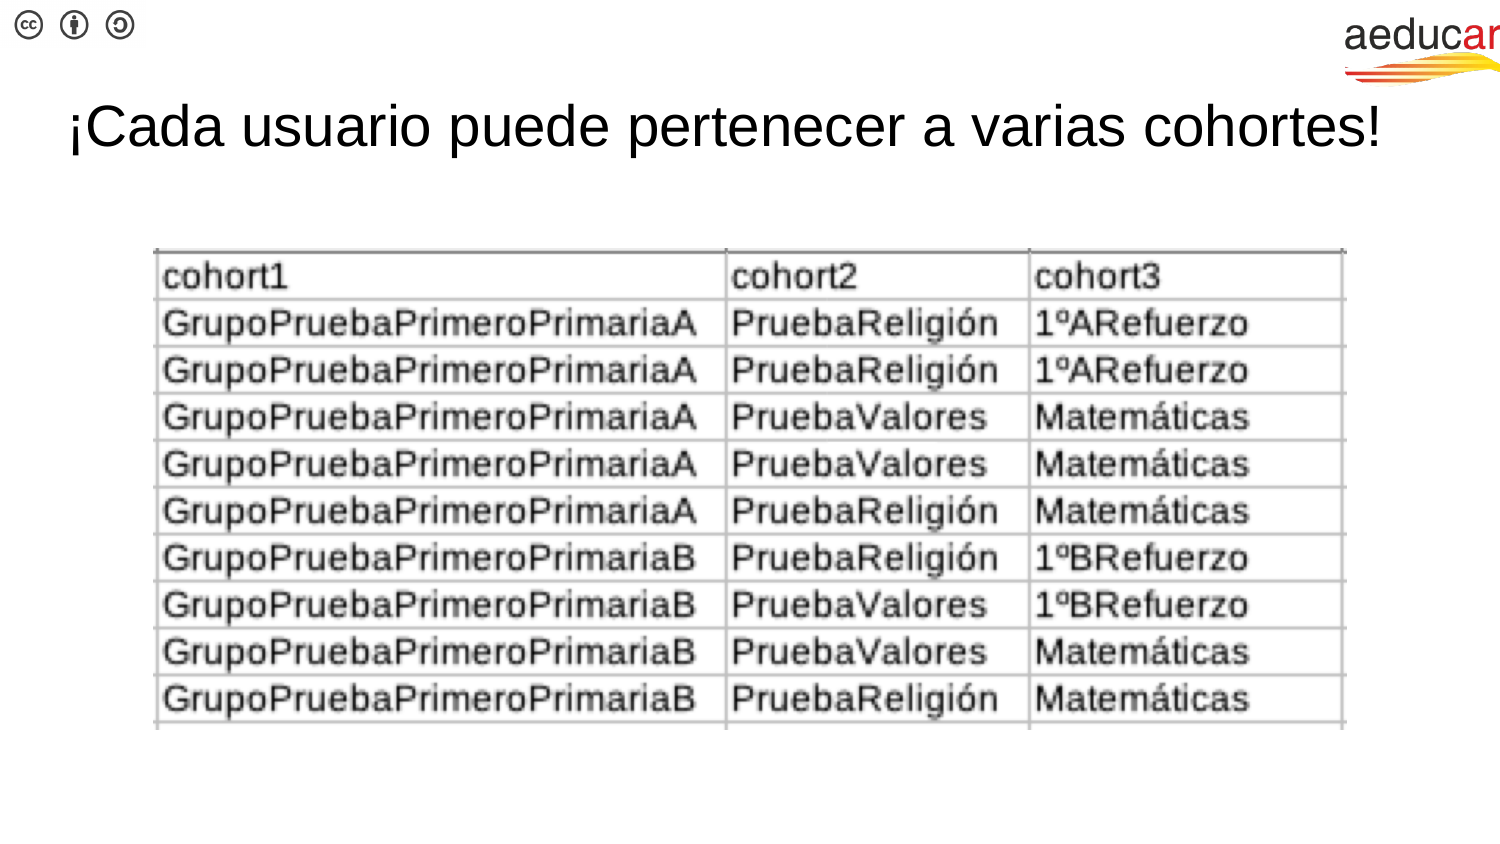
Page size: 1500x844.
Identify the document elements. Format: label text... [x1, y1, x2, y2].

picture [153, 248, 1347, 730]
picture [0, 0, 146, 48]
picture [1344, 0, 1500, 104]
title ¡Cada usuario puede pertenecer a varias cohortes! [51, 72, 1449, 167]
